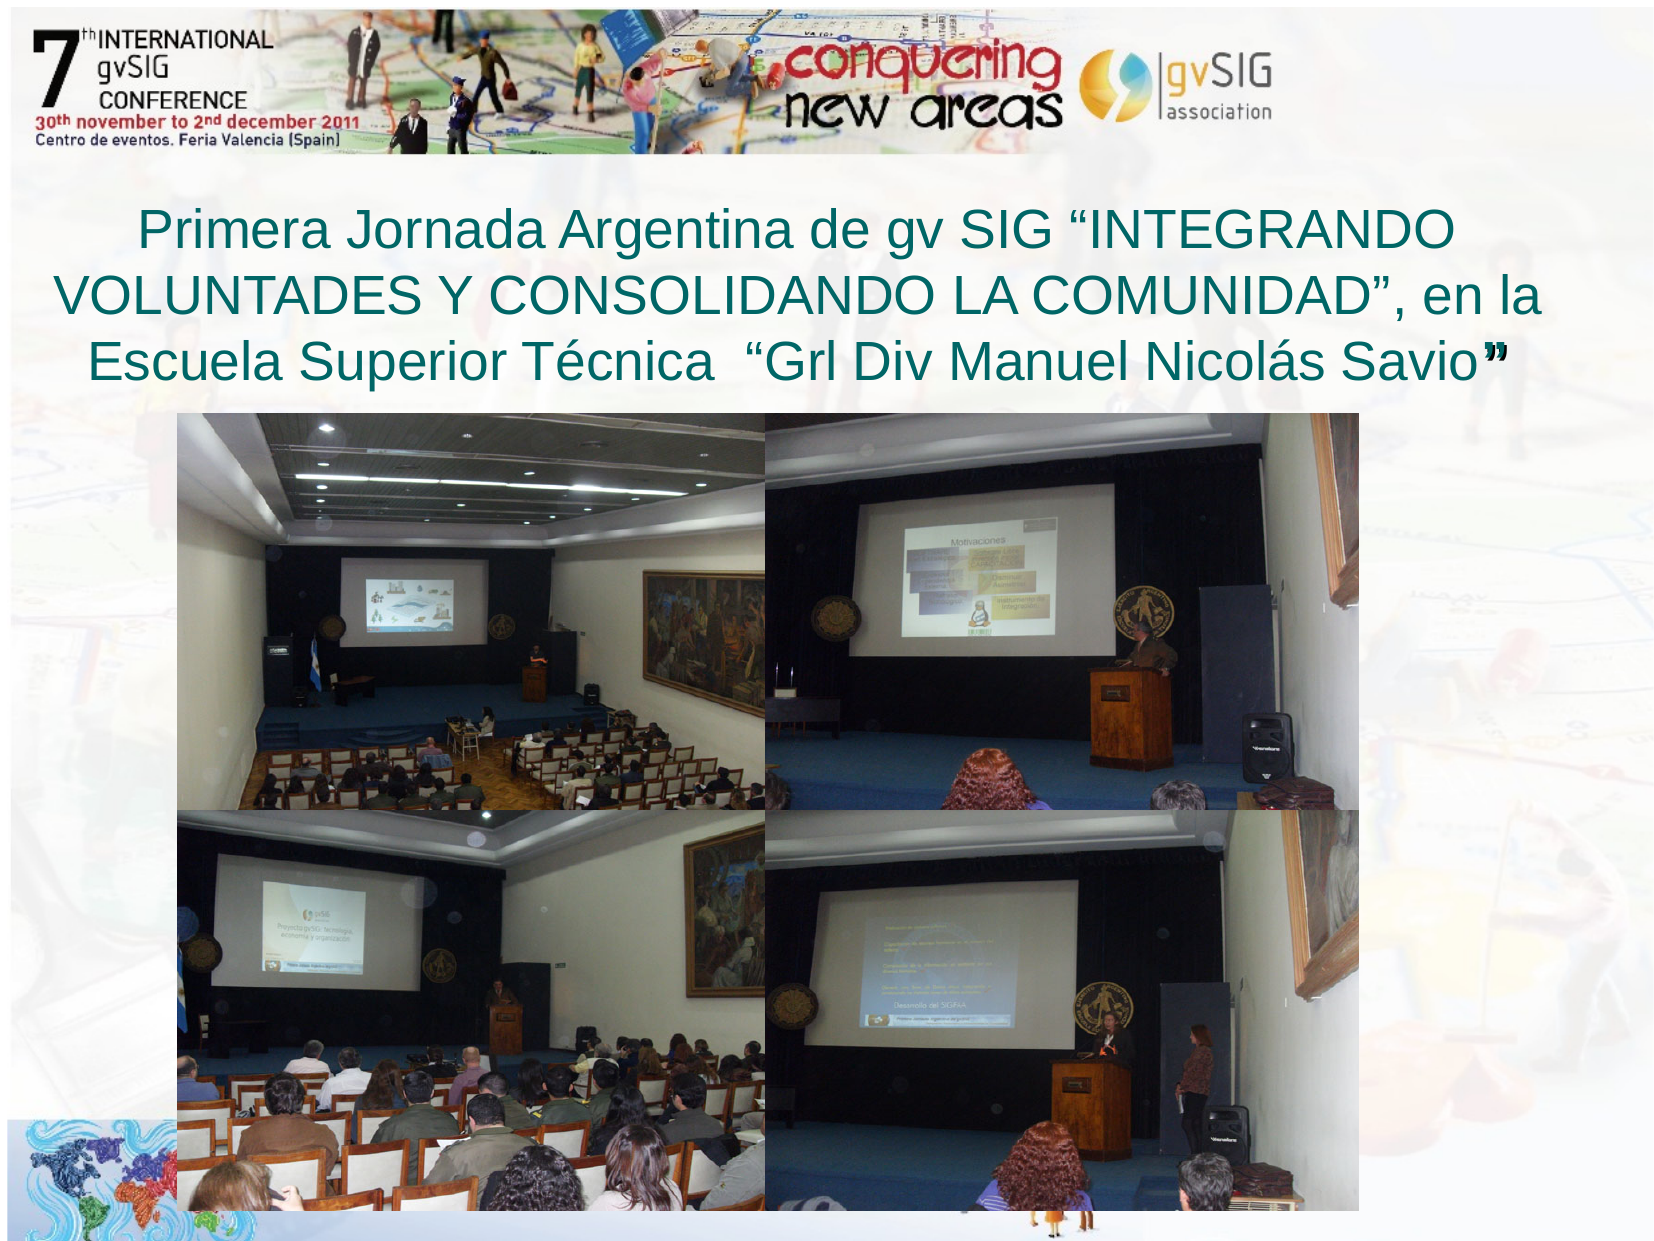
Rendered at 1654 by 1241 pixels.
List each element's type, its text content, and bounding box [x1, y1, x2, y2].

text_box Primera Jornada Argentina de gv SIG “INTEGRANDO VOLUNTADES Y CONSOLIDANDO LA COMUNIDAD”, en la Escuela Superior Técnica “Grl Div Manuel Nicolás Savio” [0, 165, 1596, 400]
picture [7, 7, 1654, 1241]
